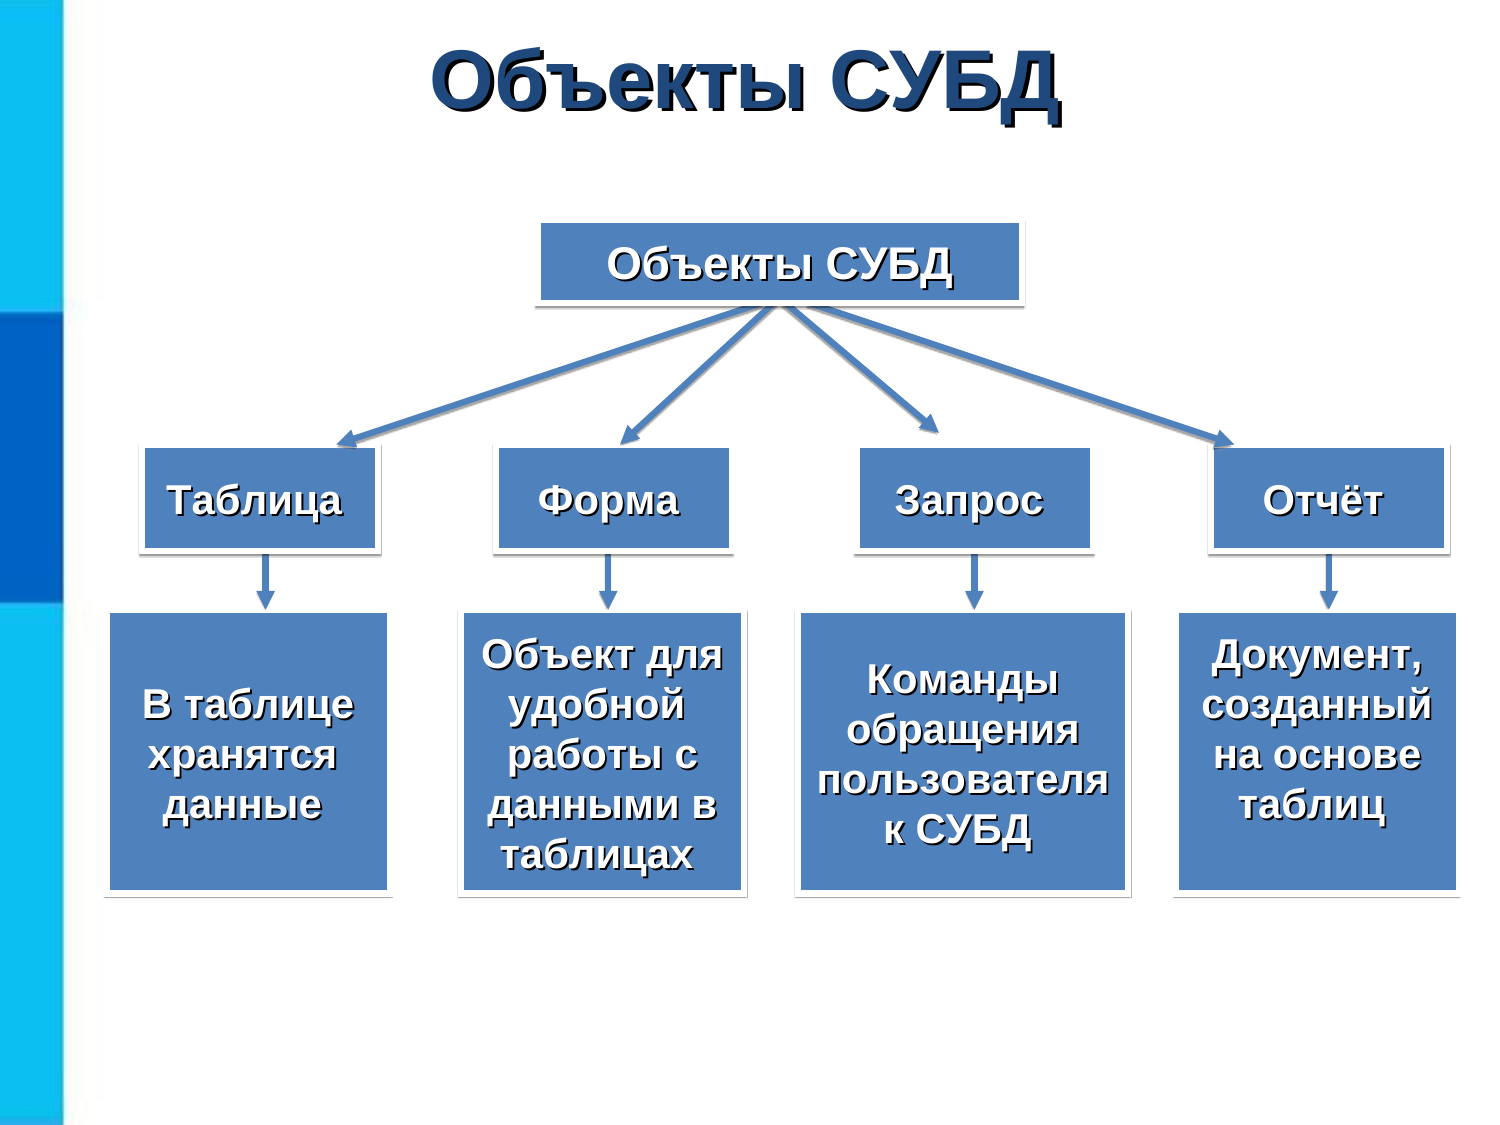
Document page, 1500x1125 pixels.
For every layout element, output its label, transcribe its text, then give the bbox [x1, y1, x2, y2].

text_box Отчёт [1210, 444, 1448, 551]
text_box Таблица [141, 444, 379, 551]
text_box Объект для удобной работы с данными в таблицах [460, 609, 745, 894]
text_box Команды обращения пользователя к СУБД [797, 609, 1129, 894]
text_box Форма [495, 444, 733, 551]
text_box Запрос [856, 444, 1093, 551]
text_box В таблице хранятся данные [106, 609, 390, 894]
text_box Документ, созданный на основе таблиц [1175, 609, 1459, 894]
text_box Объекты СУБД [88, 30, 1425, 138]
text_box Объекты СУБД [537, 219, 1022, 303]
picture [0, 0, 1500, 1125]
